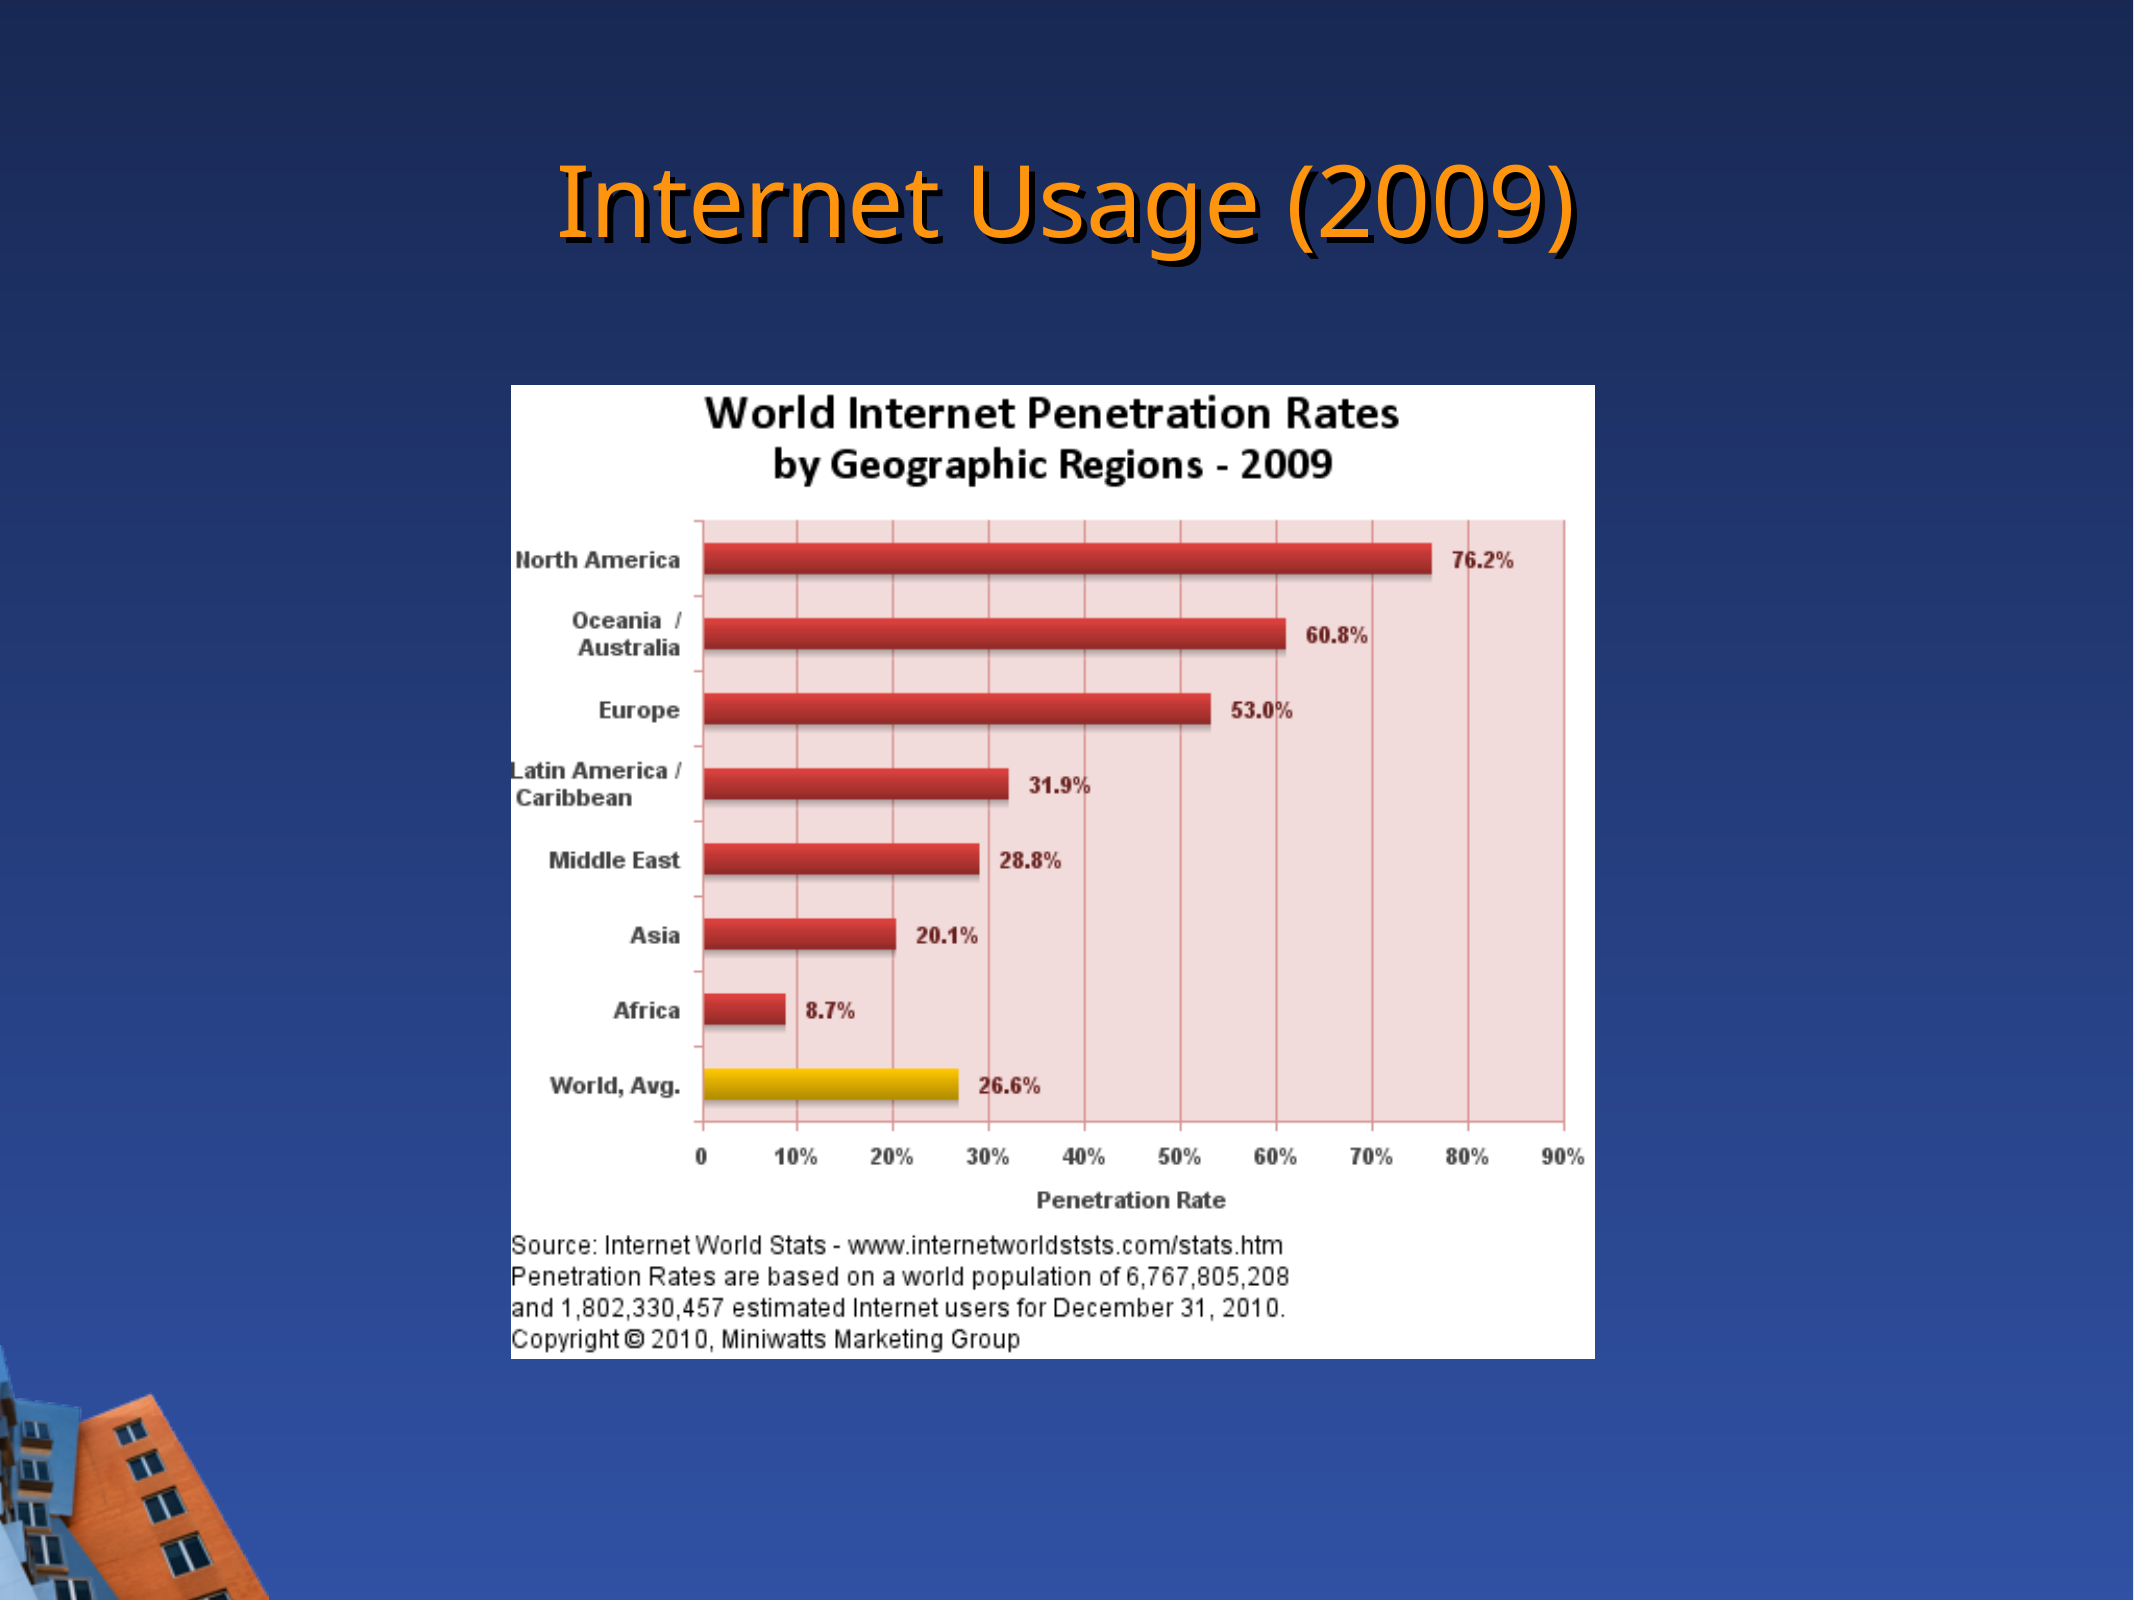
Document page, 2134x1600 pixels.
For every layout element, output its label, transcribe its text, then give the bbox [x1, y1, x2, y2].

picture [511, 385, 1595, 1359]
picture [0, 1345, 269, 1600]
title Internet Usage (2009) [106, 63, 2027, 331]
